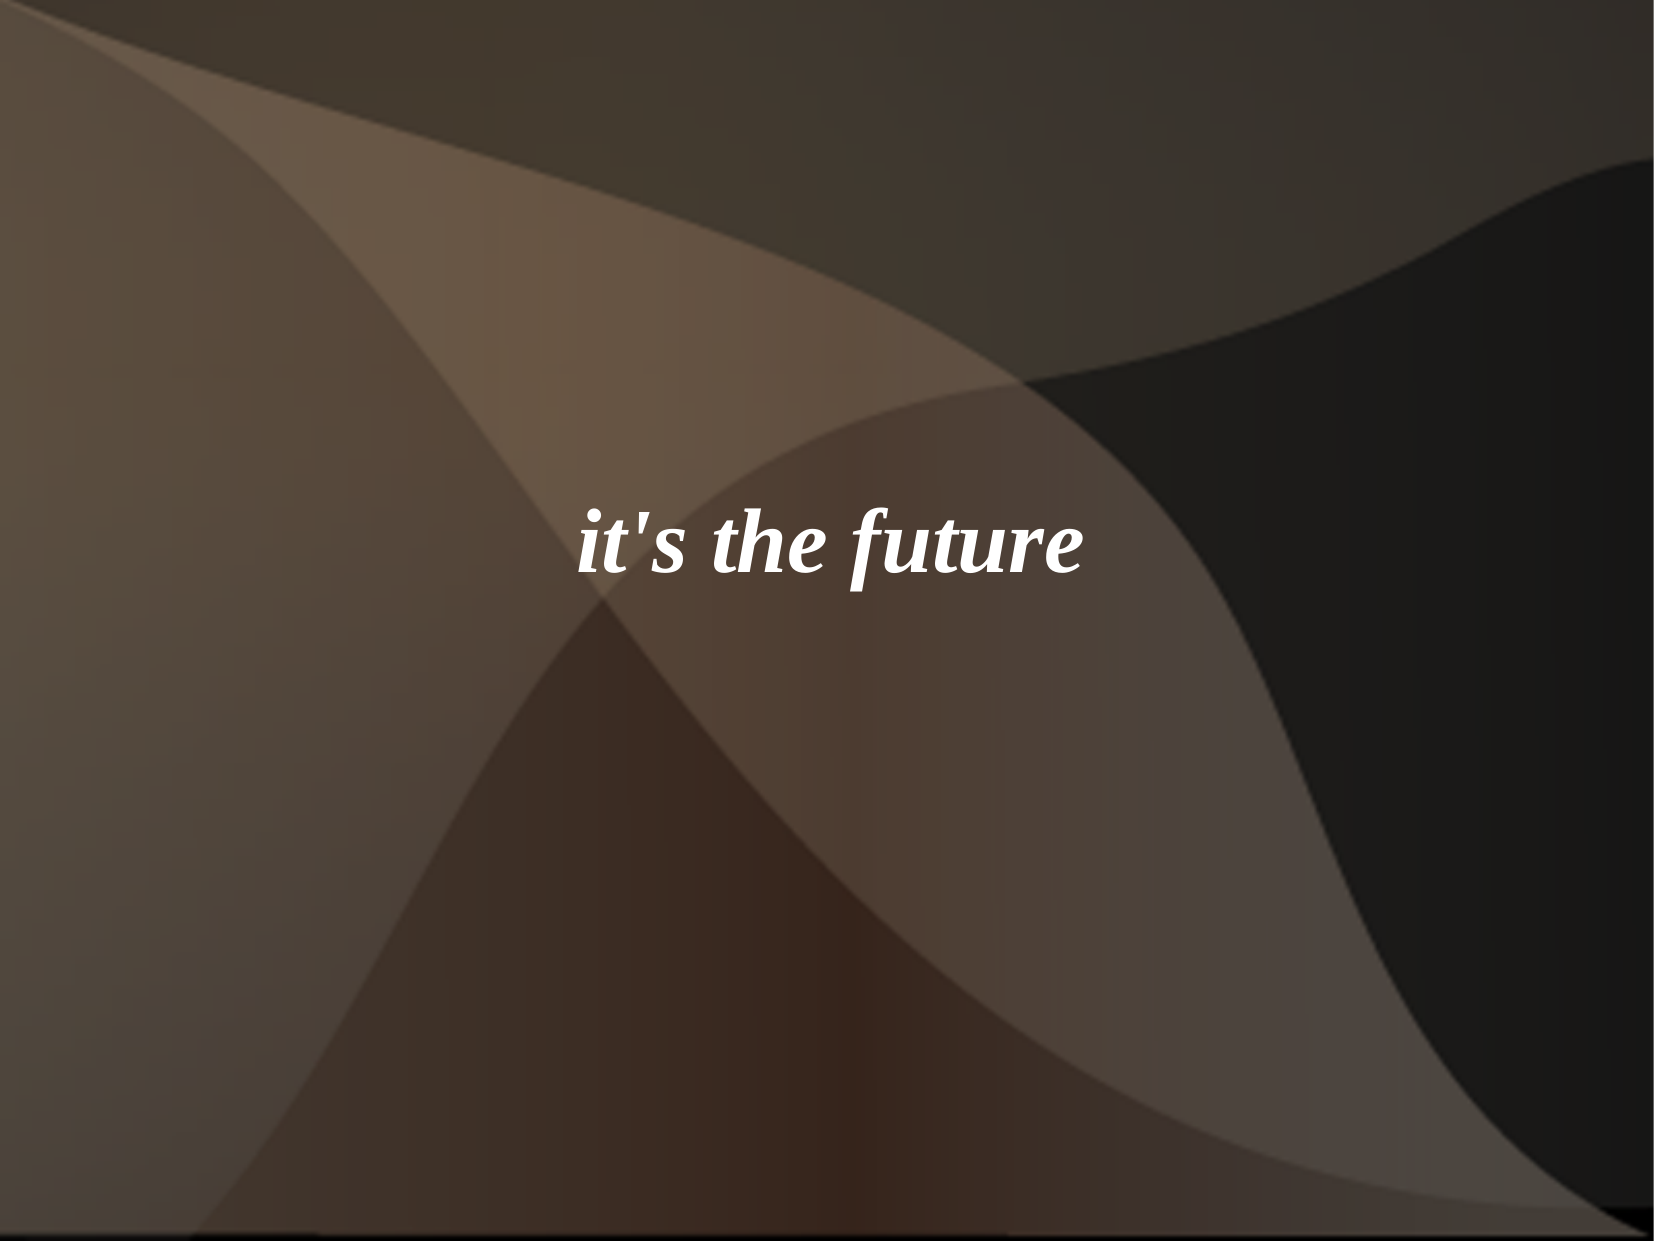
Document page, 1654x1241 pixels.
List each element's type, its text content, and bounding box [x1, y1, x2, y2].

title it's the future [86, 445, 1576, 638]
picture [0, 0, 1654, 1241]
